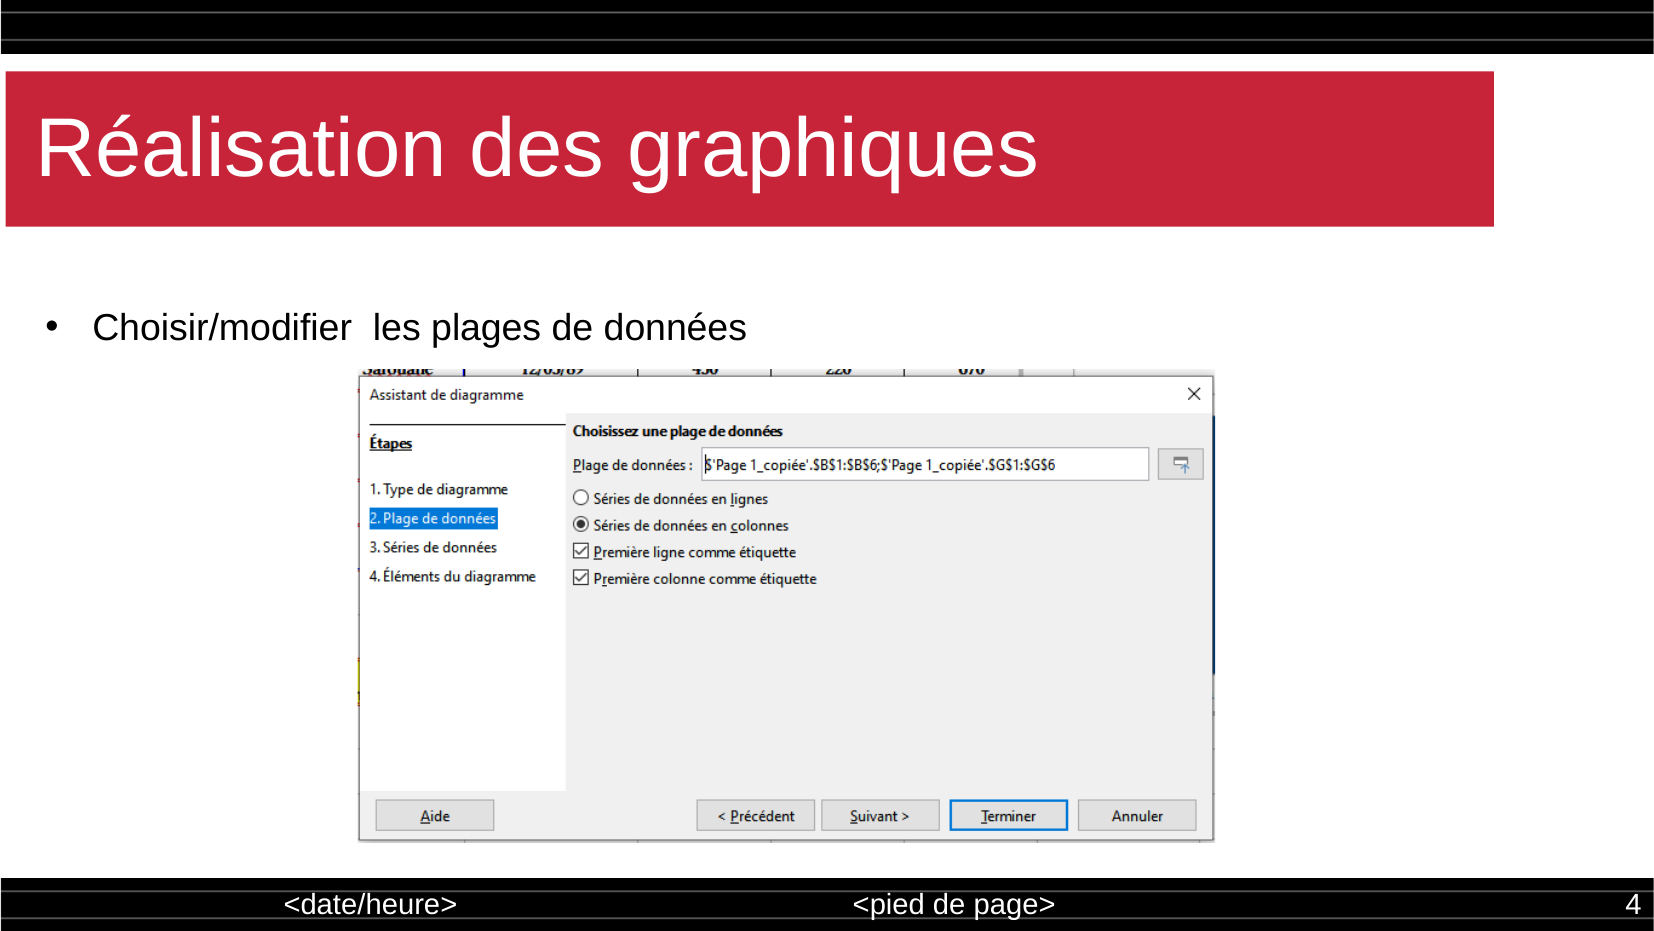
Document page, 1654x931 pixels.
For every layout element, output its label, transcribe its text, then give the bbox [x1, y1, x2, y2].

picture [0, 878, 1654, 931]
text_box Réalisation des graphiques [5, 71, 1494, 227]
picture [357, 369, 1216, 843]
text_box Choisir/modifier les plages de données [30, 273, 1494, 356]
picture [0, 0, 1654, 54]
